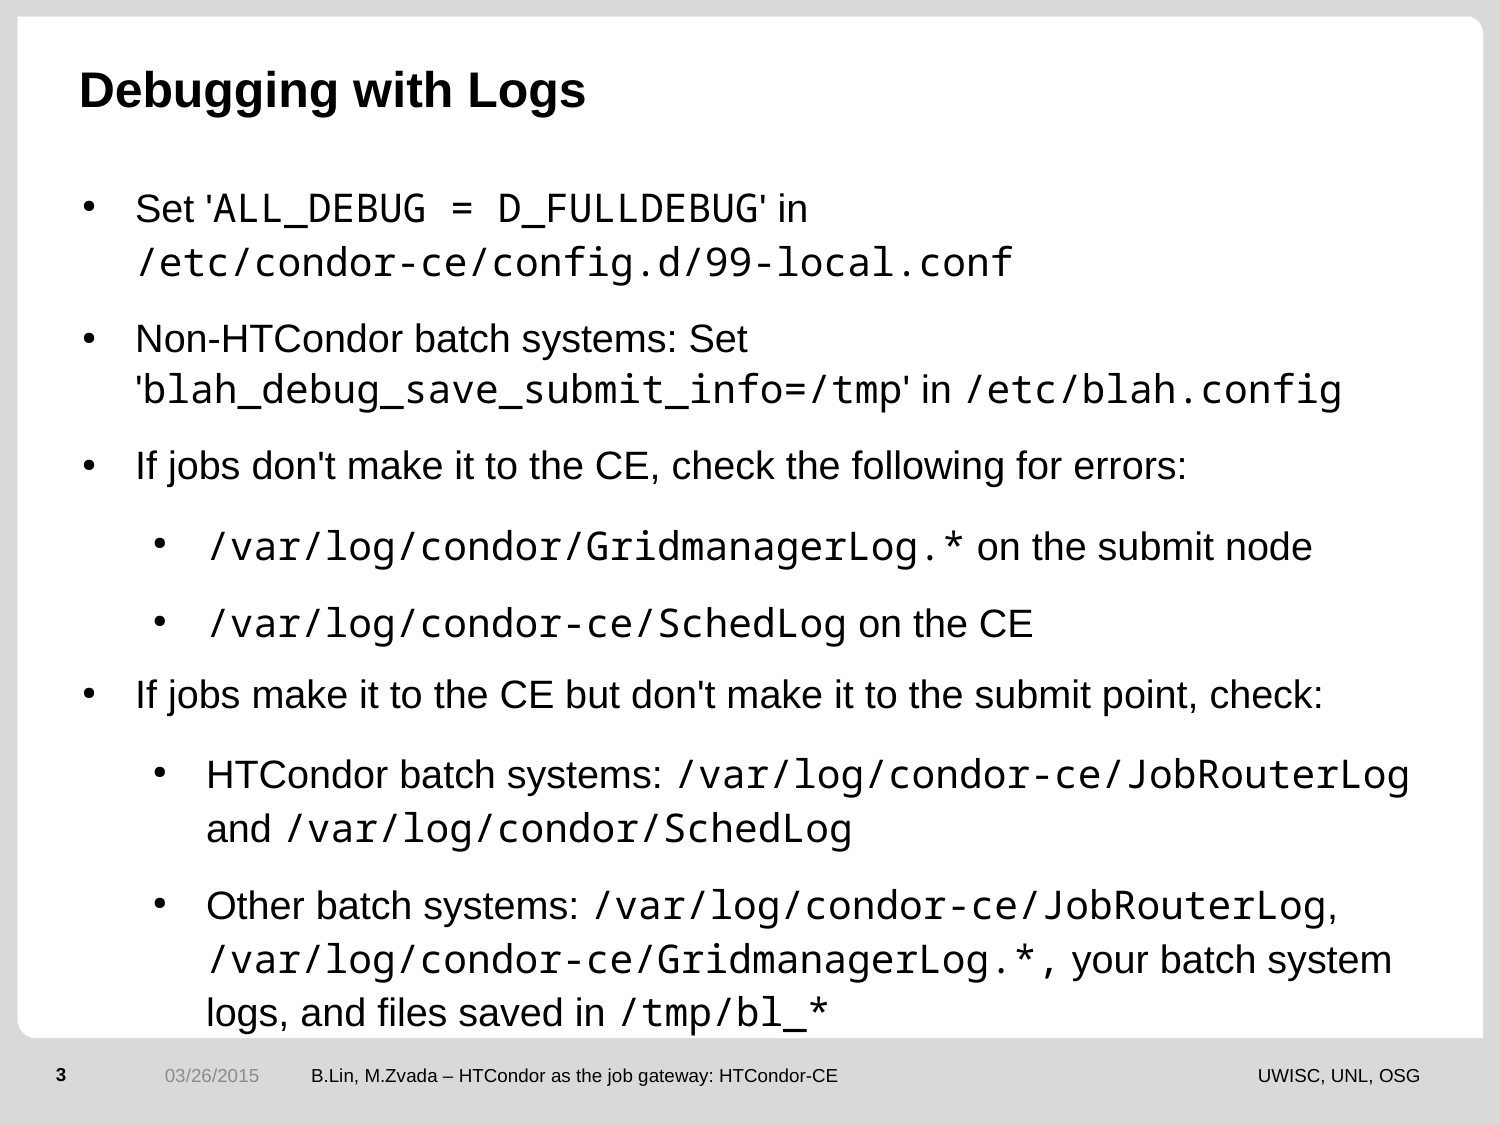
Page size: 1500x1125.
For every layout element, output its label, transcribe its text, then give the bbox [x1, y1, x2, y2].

list Set 'ALL_DEBUG = D_FULLDEBUG' in /etc/condor-ce/config.d/99-local.conf Non-HTCondor batch systems: Set 'blah_debug_save_submit_info=/tmp' in /etc/blah.config If jobs don't make it to the CE, check the following for errors: /var/log/condor/GridmanagerLog.* on the submit node /var/log/condor-ce/SchedLog on the CE If jobs make it to the CE but don't make it to the submit point, check: HTCondor batch systems: /var/log/condor-ce/JobRouterLog and /var/log/condor/SchedLog Other batch systems: /var/log/condor-ce/JobRouterLog, /var/log/condor-ce/GridmanagerLog.*, your batch system logs, and files saved in /tmp/bl_* [64, 179, 1436, 1125]
picture [0, 0, 1500, 1125]
title Debugging with Logs [64, 54, 1198, 147]
